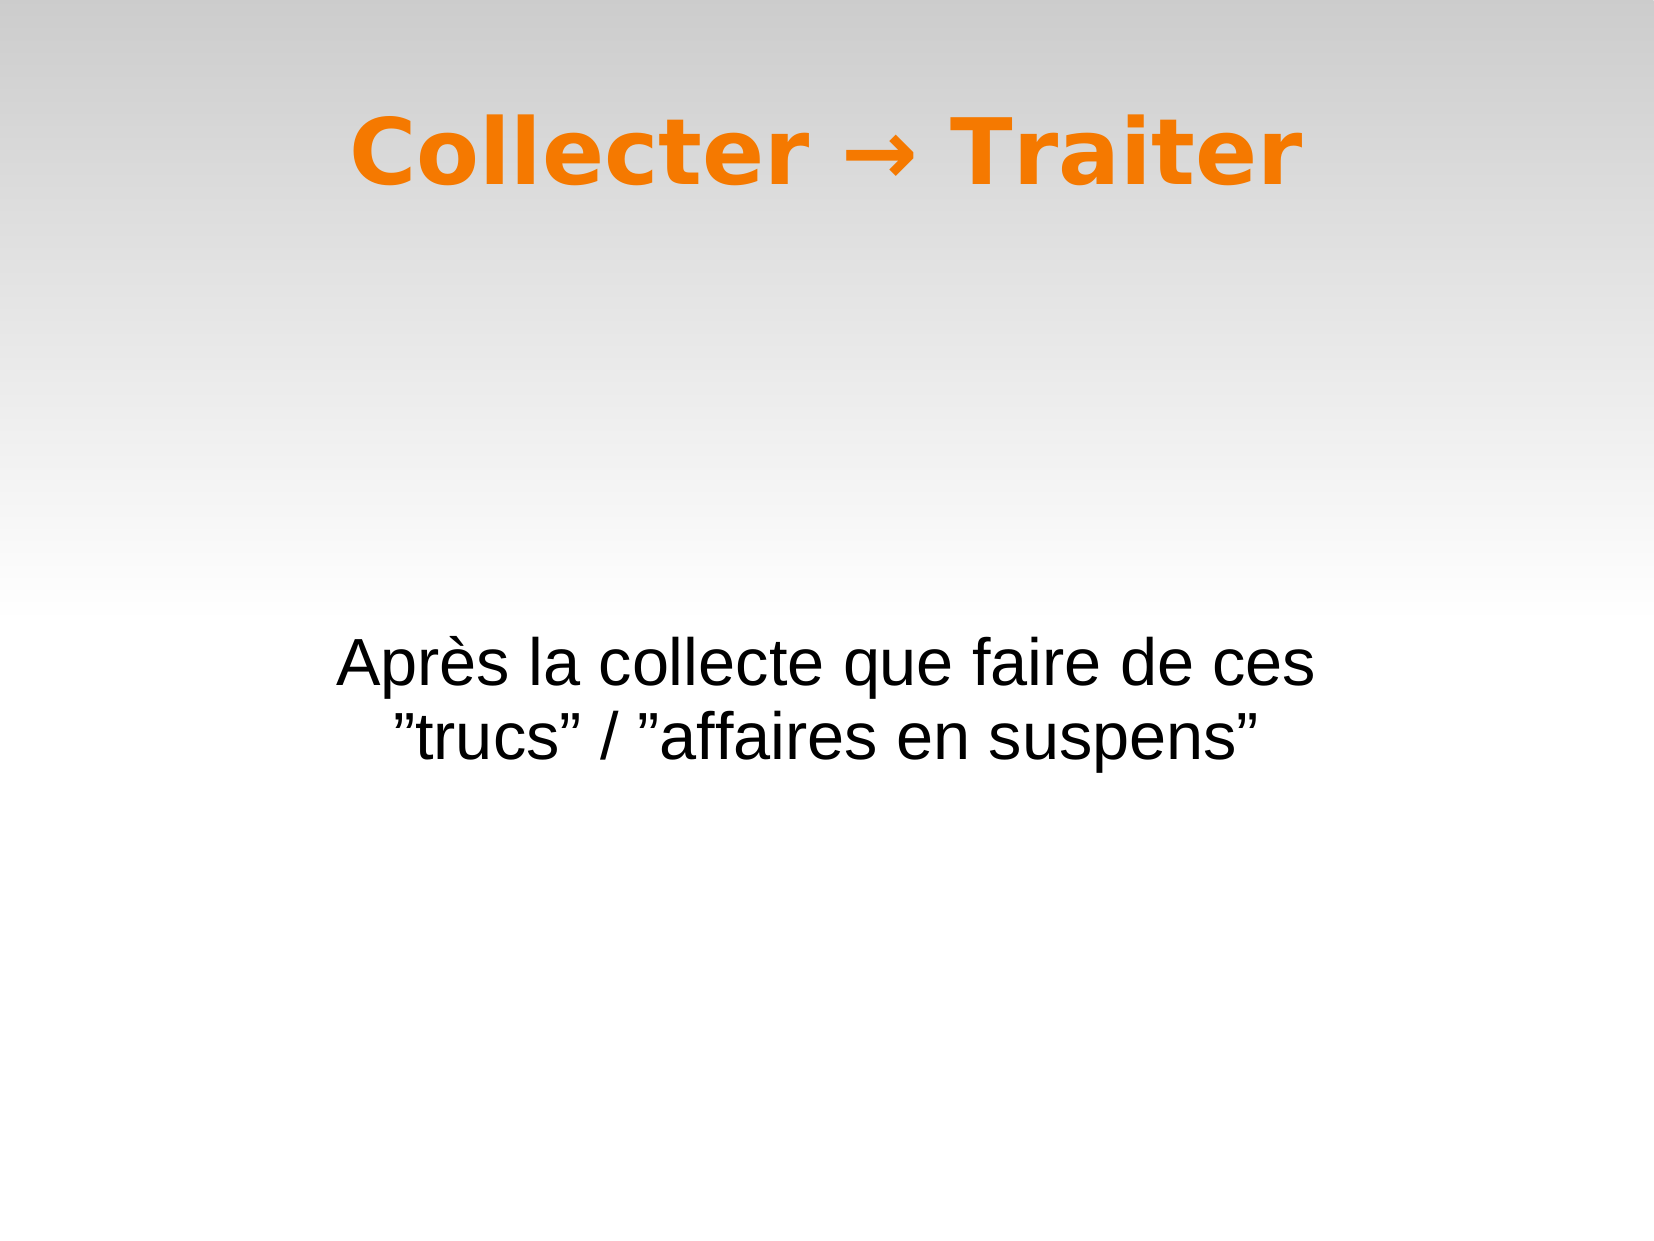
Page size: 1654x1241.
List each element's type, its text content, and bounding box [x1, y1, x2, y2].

subtitle Après la collecte que faire de ces ”trucs” / ”affaires en suspens” [82, 297, 1571, 1102]
title Collecter → Traiter [82, 56, 1571, 250]
